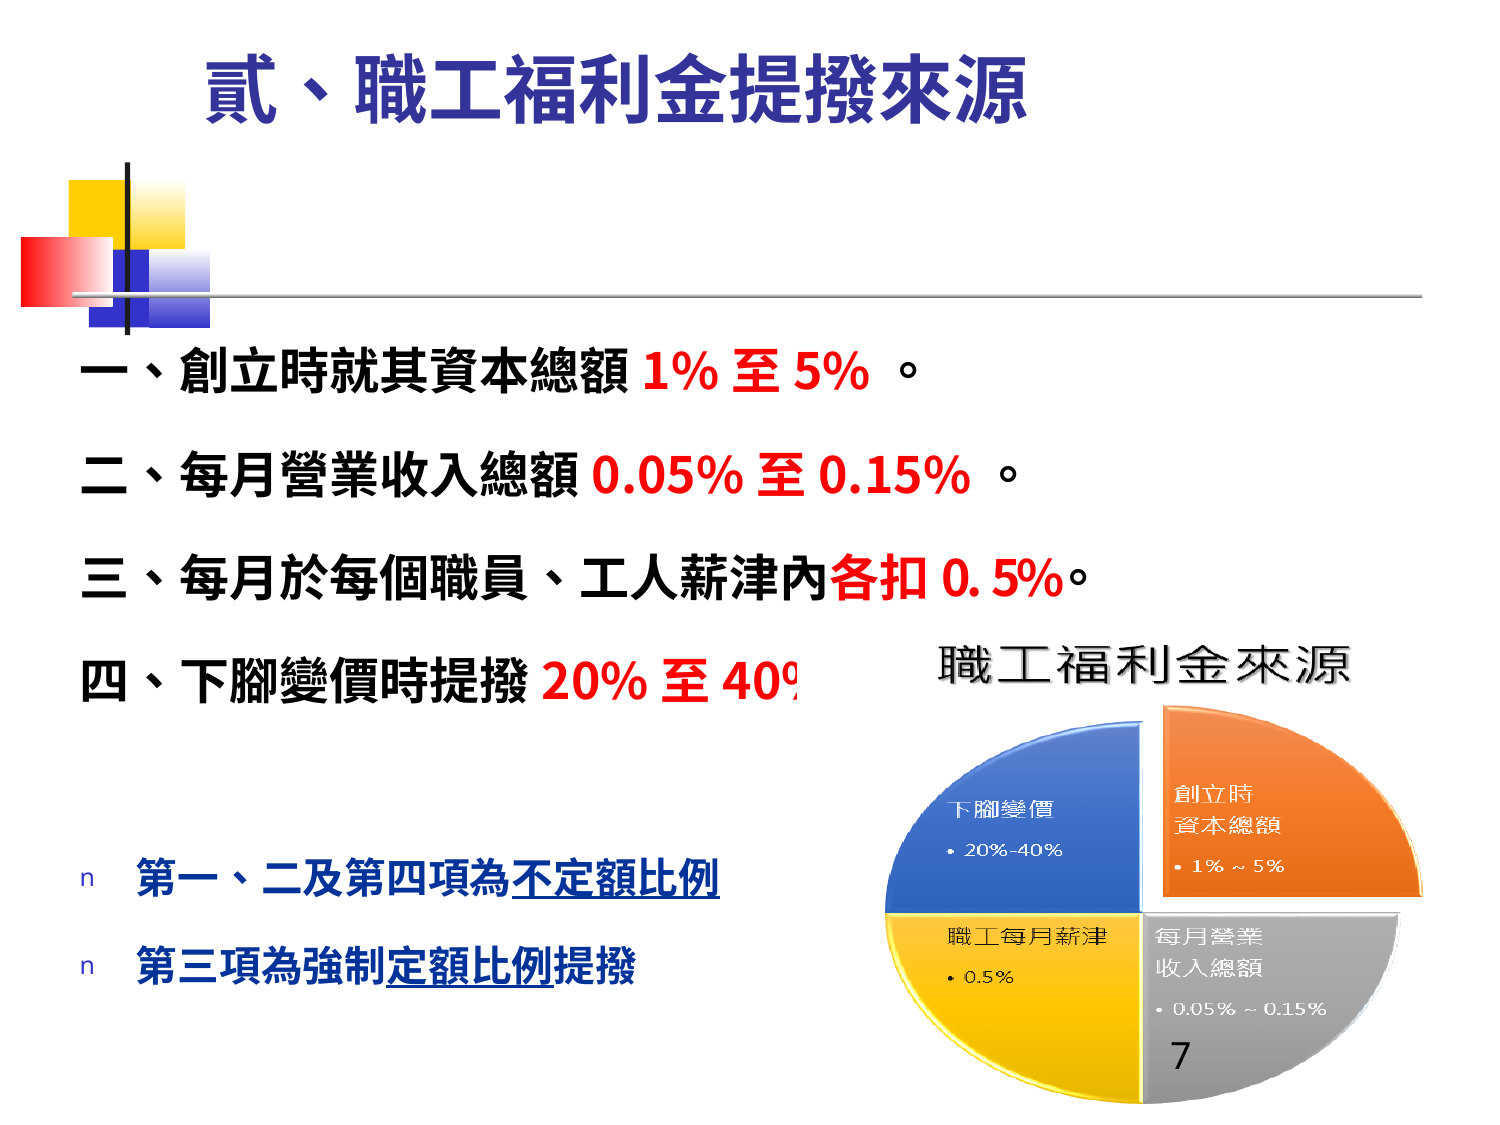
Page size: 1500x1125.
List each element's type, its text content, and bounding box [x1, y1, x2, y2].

list 一、創立時就其資本總額1%至5%。 二、每月營業收入總額0.05%至0.15%。 三、每月於每個職員、工人薪津內各扣0.5%。 四、下腳變價時提撥20%至40%。 第一、二及第四項為不定額比例 第三項為強制定額比例提撥 [64, 302, 1069, 705]
slide_number <編號> [1155, 1024, 1468, 1100]
title 貳、職工福利金提撥來源 [188, 35, 1468, 275]
picture [797, 609, 1500, 1125]
